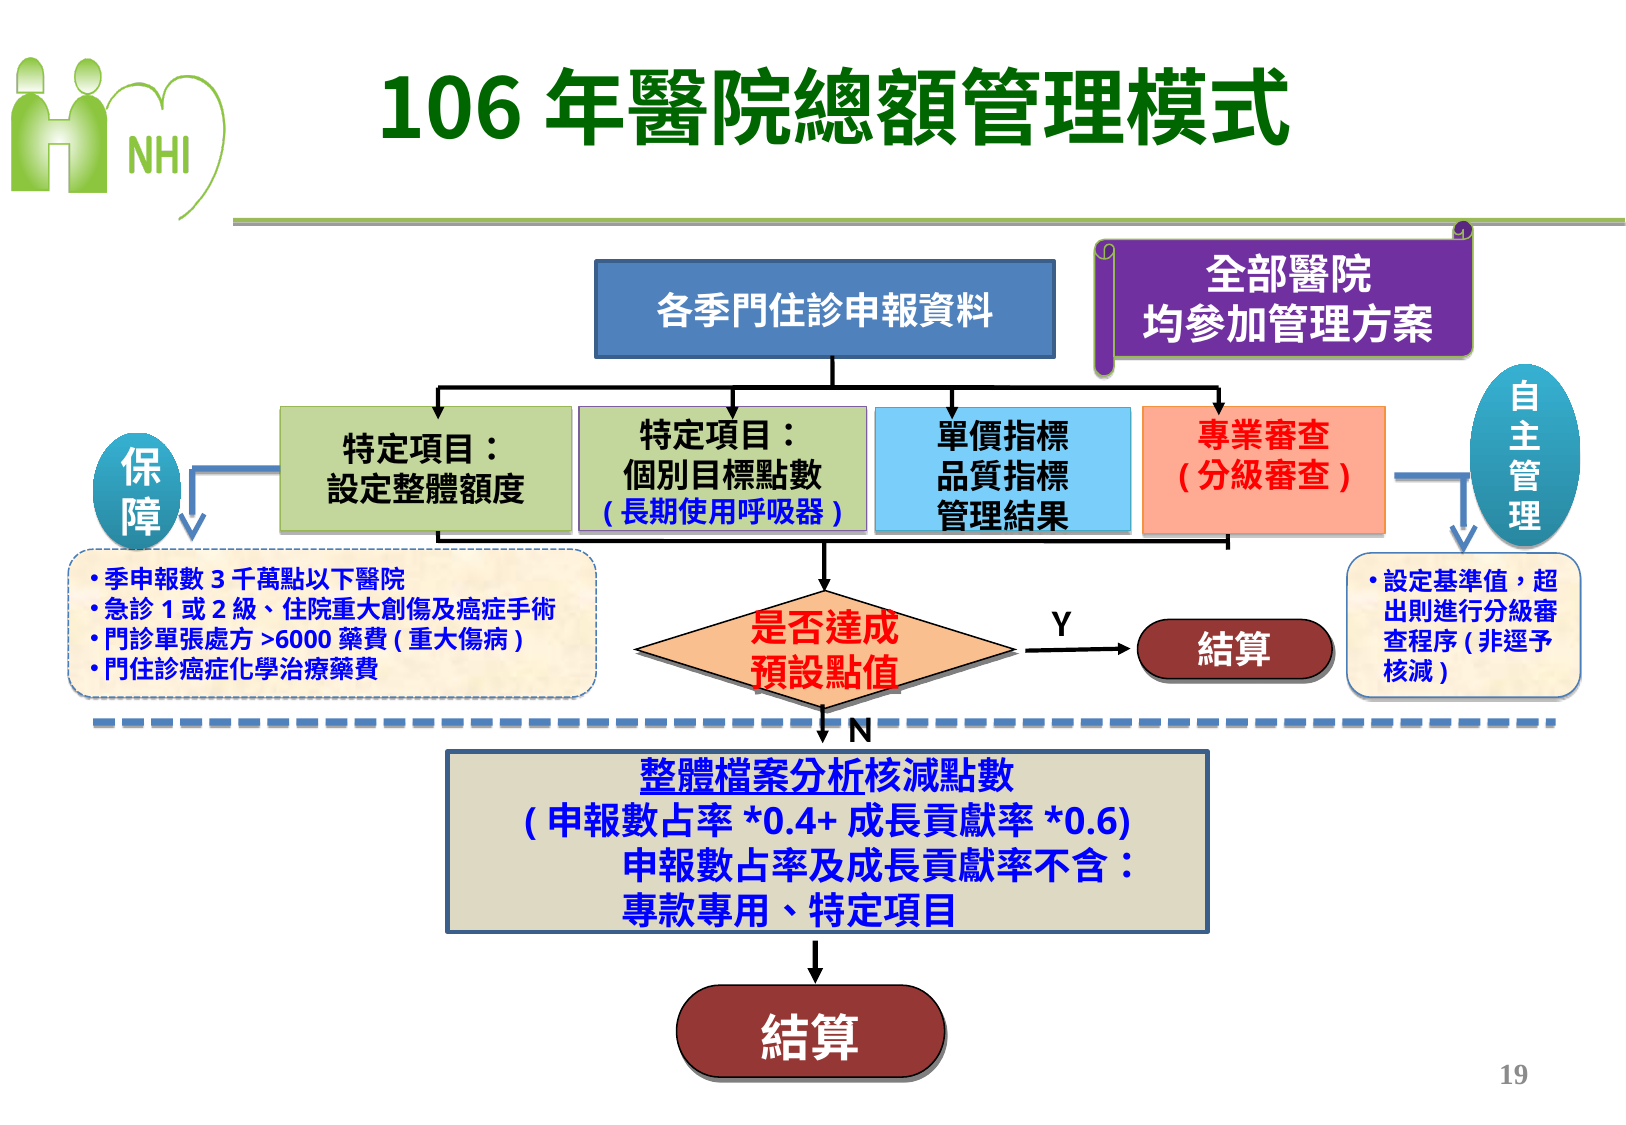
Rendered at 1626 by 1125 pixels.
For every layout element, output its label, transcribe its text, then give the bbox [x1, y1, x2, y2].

text_box 單價指標 品質指標 管理結果 [876, 408, 1131, 530]
text_box 是否達成 預設點值 [635, 590, 1015, 709]
text_box 全部醫院 均參加管理方案 [1094, 232, 1473, 377]
picture [0, 42, 233, 233]
text_box 結算 [1137, 619, 1333, 679]
text_box 保障 [93, 432, 182, 550]
text_box 季申報數3千萬點以下醫院 急診1或2級、住院重大創傷及癌症手術 門診單張處方>6000藥費(重大傷病) 門住診癌症化學治療藥費 [68, 549, 597, 698]
text_box 設定基準值，超出則進行分級審查程序(非逕予核減) [1346, 552, 1581, 698]
title 106年醫院總額管理模式 [245, 18, 1424, 193]
text_box Y [1037, 591, 1153, 634]
text_box N [833, 697, 953, 742]
text_box 自主管理 [1470, 364, 1581, 547]
slide_number <編號> [1164, 1042, 1544, 1103]
text_box 結算 [676, 985, 945, 1078]
text_box 特定項目： 個別目標點數 (長期使用呼吸器) [579, 406, 867, 530]
text_box 特定項目： 設定整體額度 [280, 406, 571, 530]
text_box 各季門住診申報資料 [596, 261, 1054, 357]
text_box 整體檔案分析核減點數 (申報數占率*0.4+成長貢獻率*0.6) 申報數占率及成長貢獻率不含： 專款專用、特定項目 [447, 751, 1208, 932]
text_box 專業審查 (分級審查) [1143, 407, 1385, 534]
text_box N [854, 726, 867, 742]
